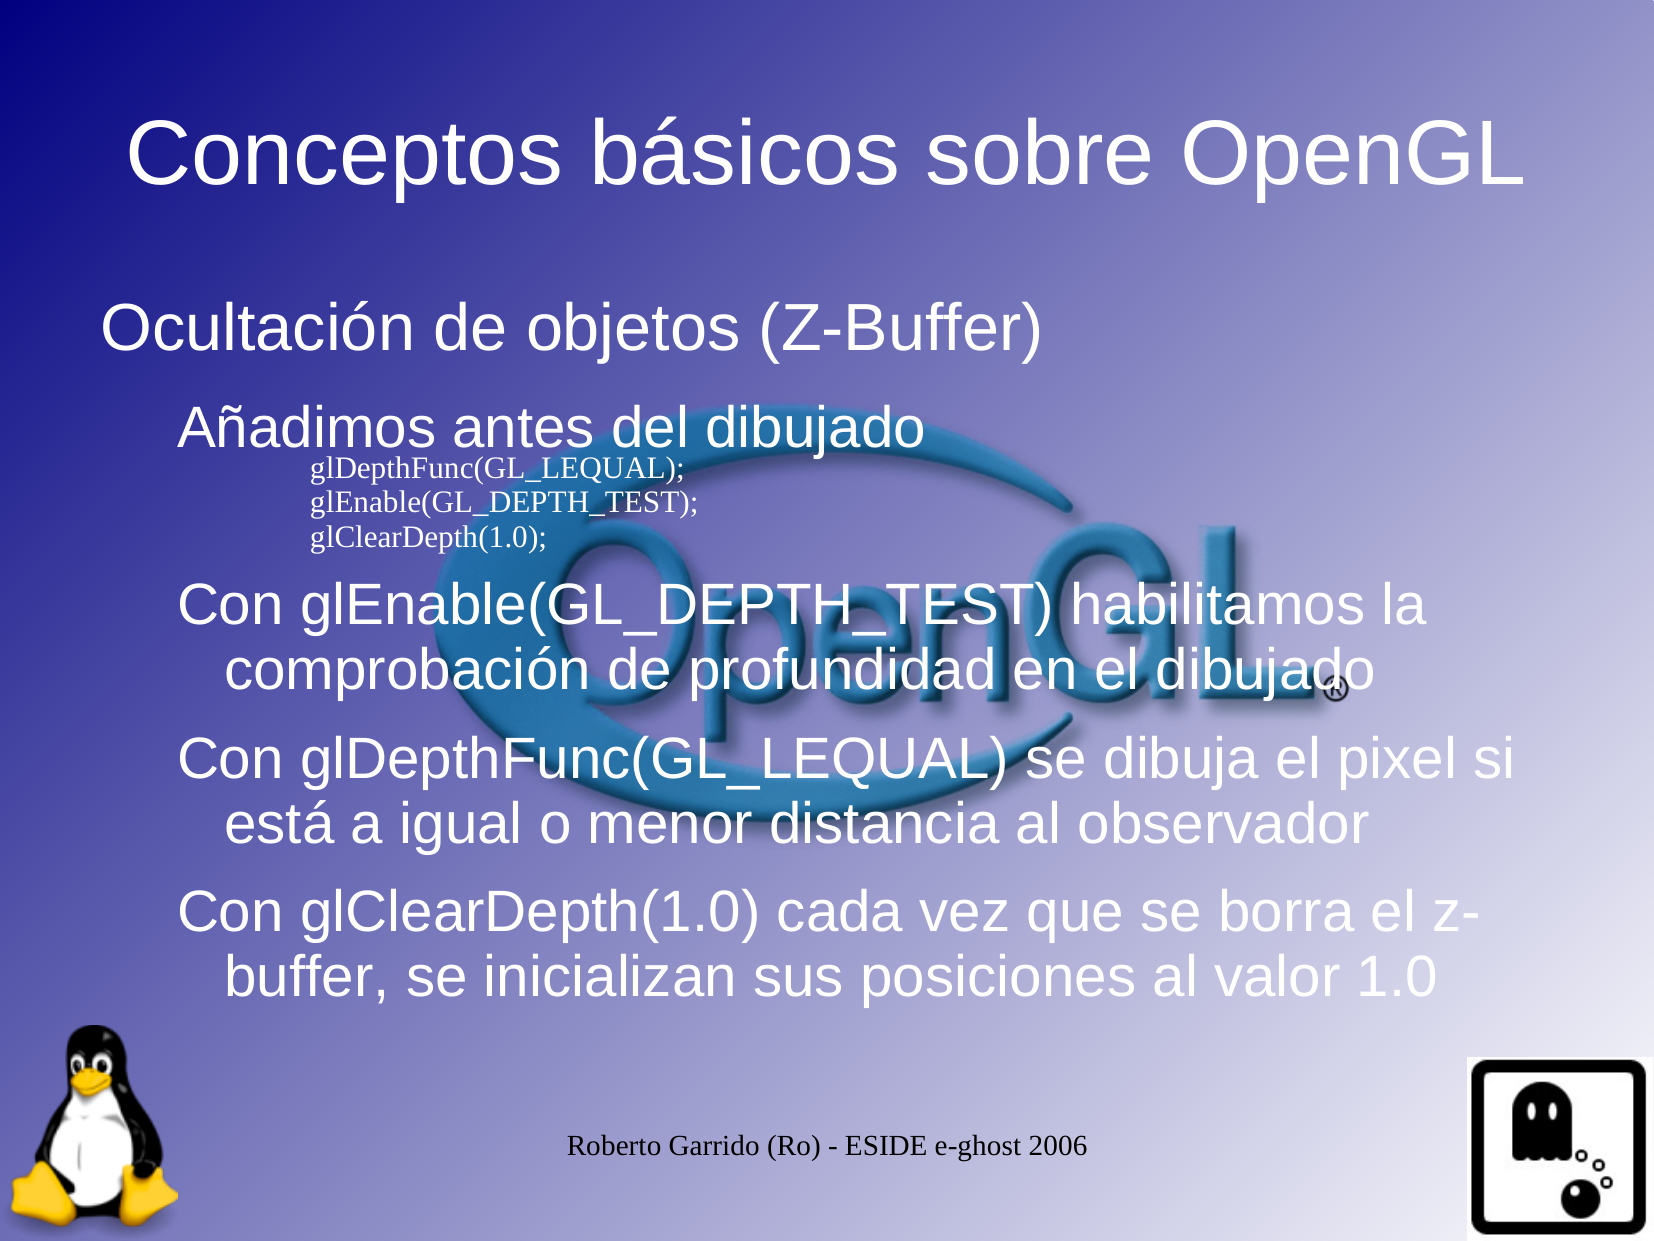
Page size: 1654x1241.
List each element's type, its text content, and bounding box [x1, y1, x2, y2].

picture [0, 1025, 178, 1241]
list Ocultación de objetos (Z-Buffer) Añadimos antes del dibujado Con glEnable(GL_DEPTH_TEST) habilitamos la comprobación de profundidad en el dibujado Con glDepthFunc(GL_LEQUAL) se dibuja el pixel si está a igual o menor distancia al observador Con glClearDepth(1.0) cada vez que se borra el z-buffer, se inicializan sus posiciones al valor 1.0 [82, 290, 1571, 1109]
picture [1467, 1057, 1654, 1241]
text_box glDepthFunc(GL_LEQUAL); glEnable(GL_DEPTH_TEST); glClearDepth(1.0); [295, 442, 1447, 562]
title Conceptos básicos sobre OpenGL [82, 49, 1571, 257]
